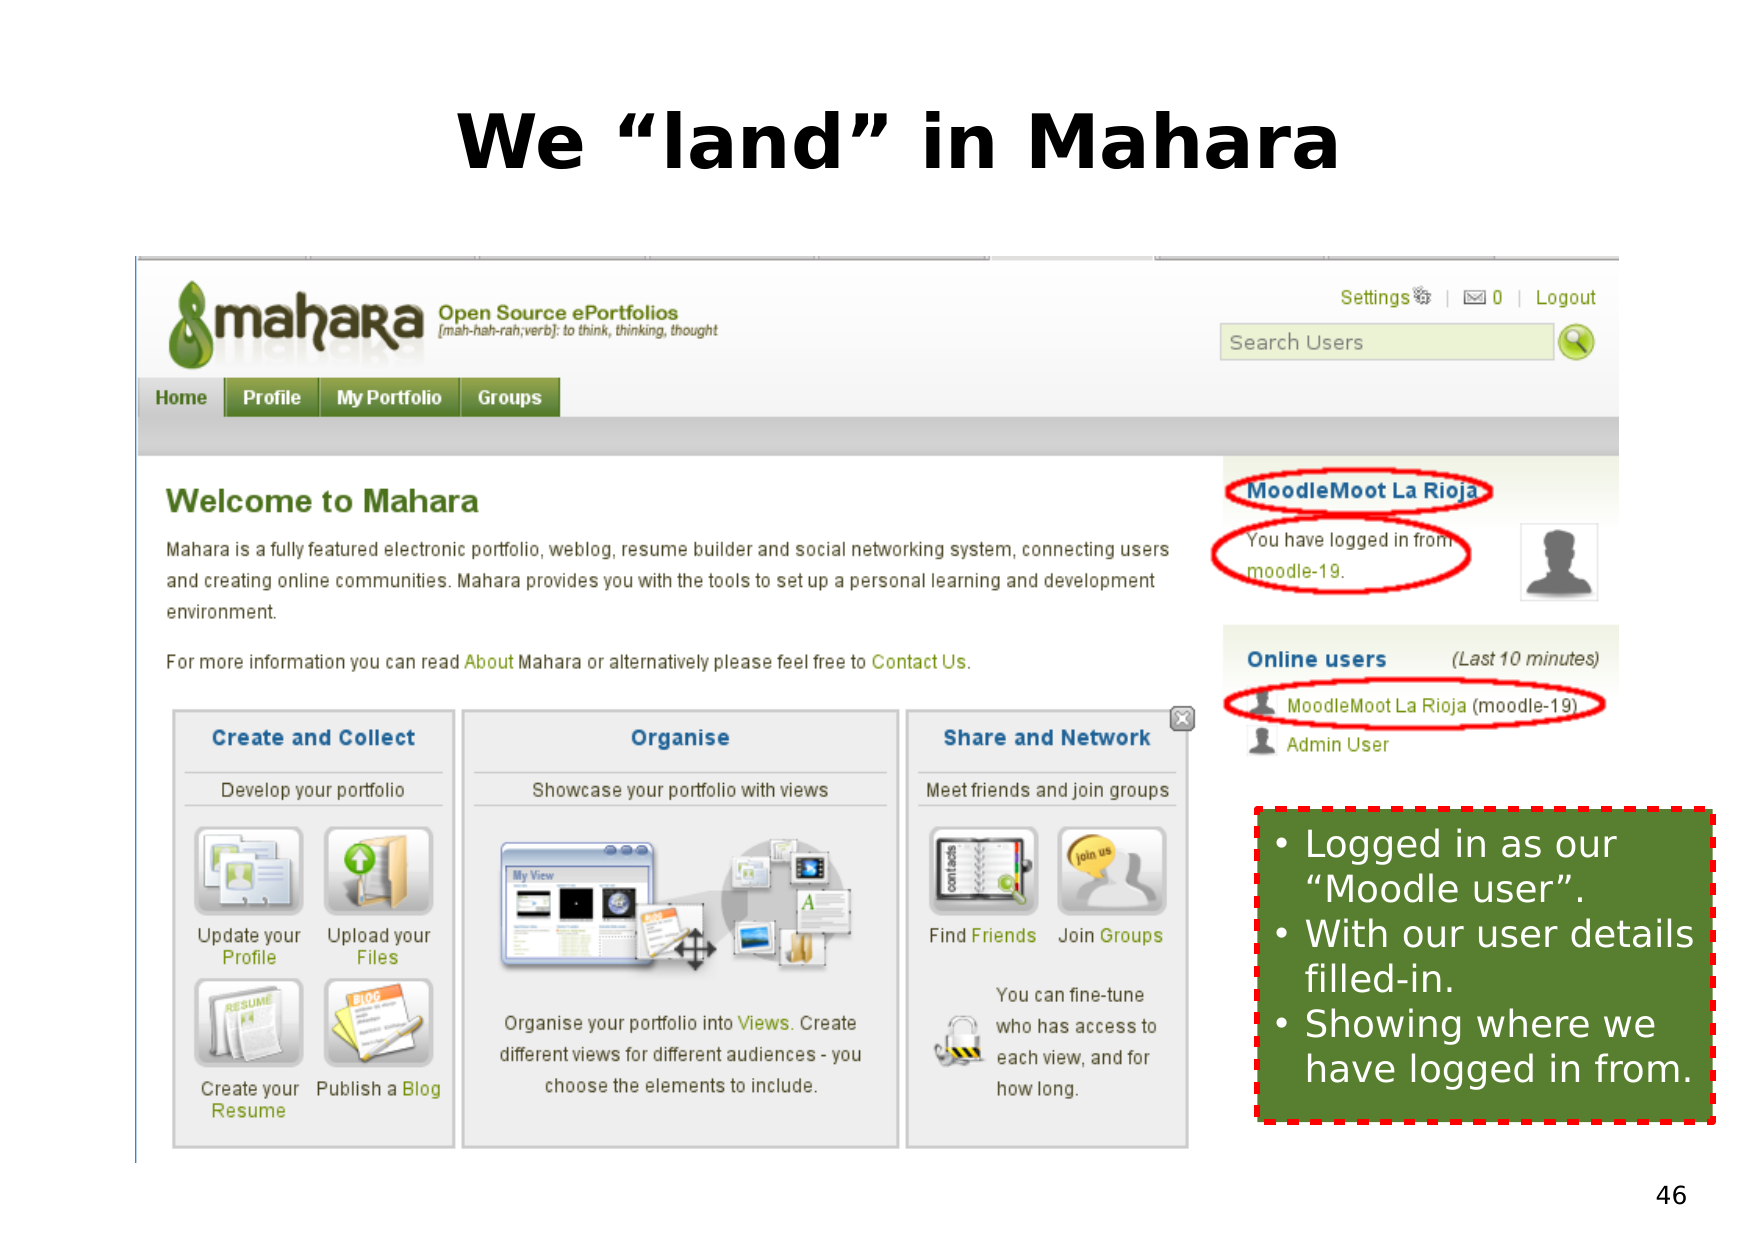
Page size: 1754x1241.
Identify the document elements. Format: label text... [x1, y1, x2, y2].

title We “land” in Mahara [59, 34, 1713, 242]
list Logged in as our “Moodle user”. With our user details filled-in. Showing where we have logged in from. [1257, 809, 1713, 1123]
picture [135, 256, 1619, 1163]
